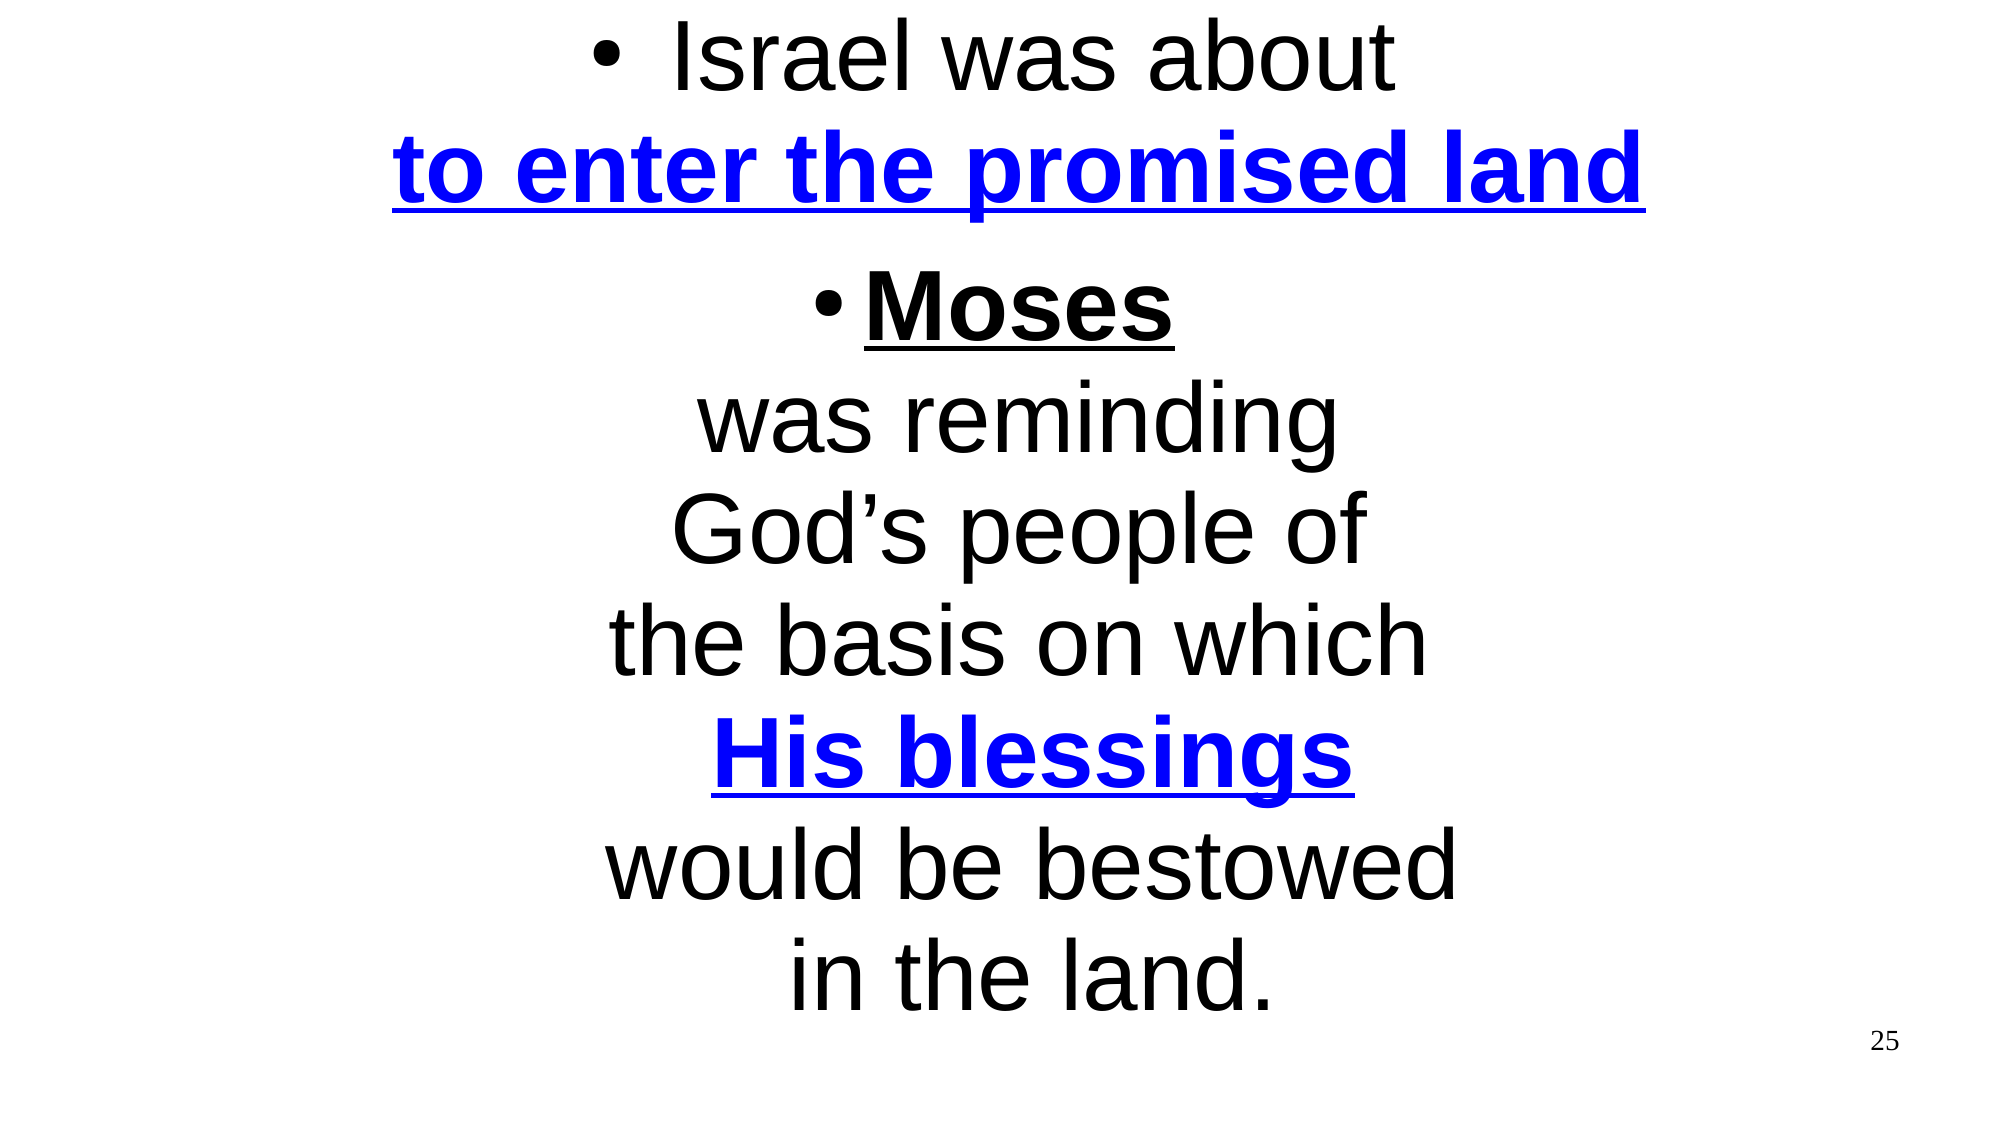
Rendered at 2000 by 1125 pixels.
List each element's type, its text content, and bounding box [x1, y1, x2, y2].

list Israel was about to enter the promised land Moses was reminding God’s people of the basis on which His blessings would be bestowed in the land. [0, 0, 1996, 1123]
